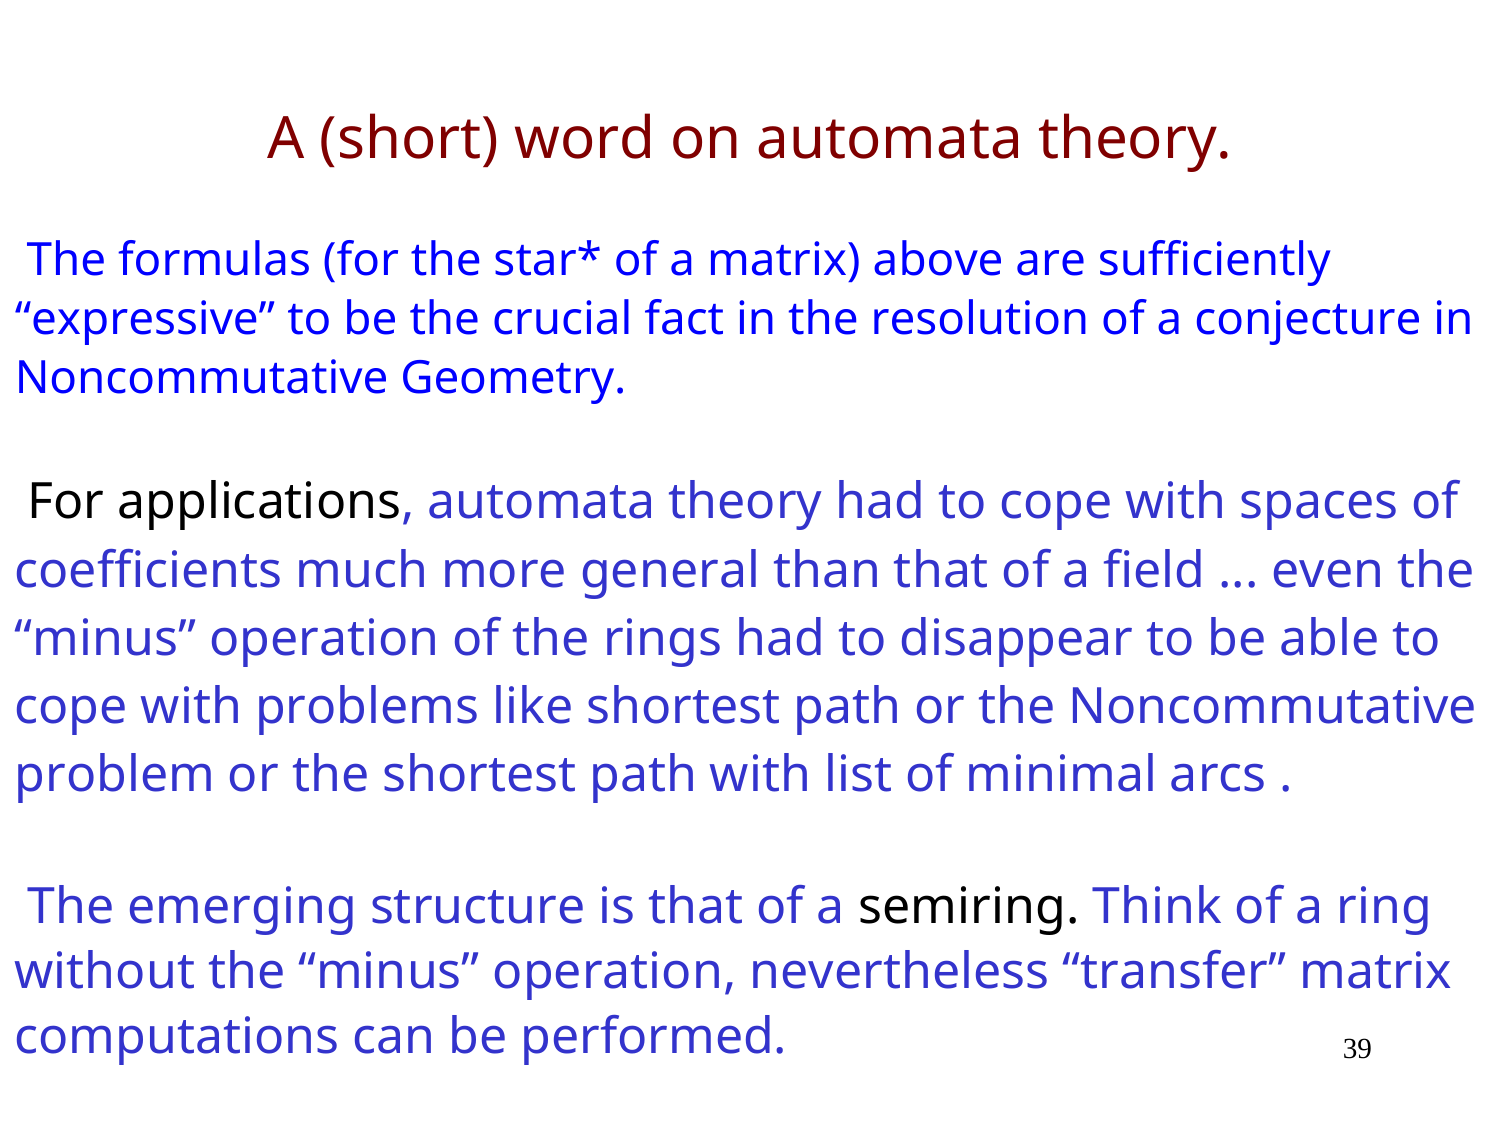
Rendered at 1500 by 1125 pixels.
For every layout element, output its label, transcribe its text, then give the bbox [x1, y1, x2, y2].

text_box A (short) word on automata theory. The formulas (for the star* of a matrix) above are sufficiently “expressive” to be the crucial fact in the resolution of a conjecture in Noncommutative Geometry. For applications, automata theory had to cope with spaces of coefficients much more general than that of a field ... even the “minus” operation of the rings had to disappear to be able to cope with problems like shortest path or the Noncommutative problem or the shortest path with list of minimal arcs . The emerging structure is that of a semiring. Think of a ring without the “minus” operation, nevertheless “transfer” matrix computations can be performed. [0, 88, 1500, 1028]
